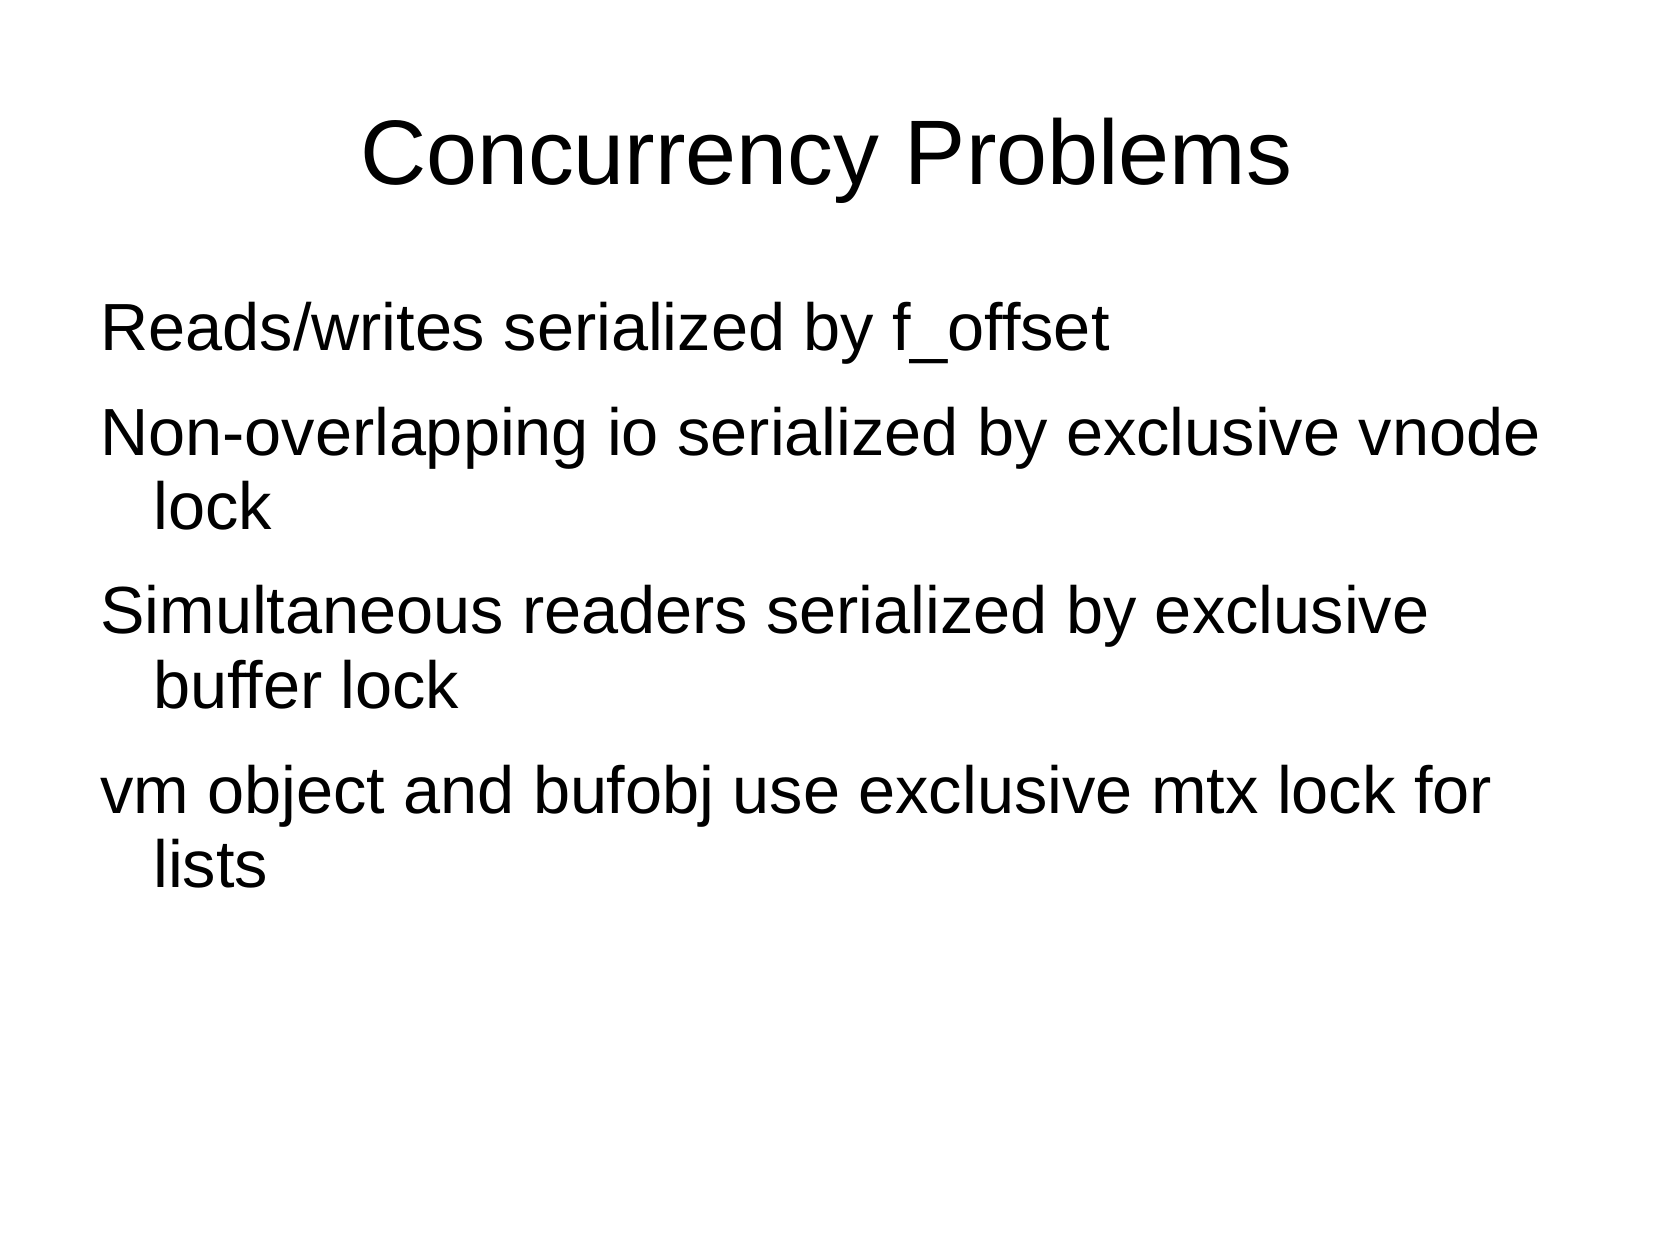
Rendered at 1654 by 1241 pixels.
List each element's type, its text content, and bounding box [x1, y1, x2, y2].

title Concurrency Problems [82, 56, 1571, 250]
list Reads/writes serialized by f_offset Non-overlapping io serialized by exclusive vnode lock Simultaneous readers serialized by exclusive buffer lock vm object and bufobj use exclusive mtx lock for lists [82, 290, 1571, 1094]
